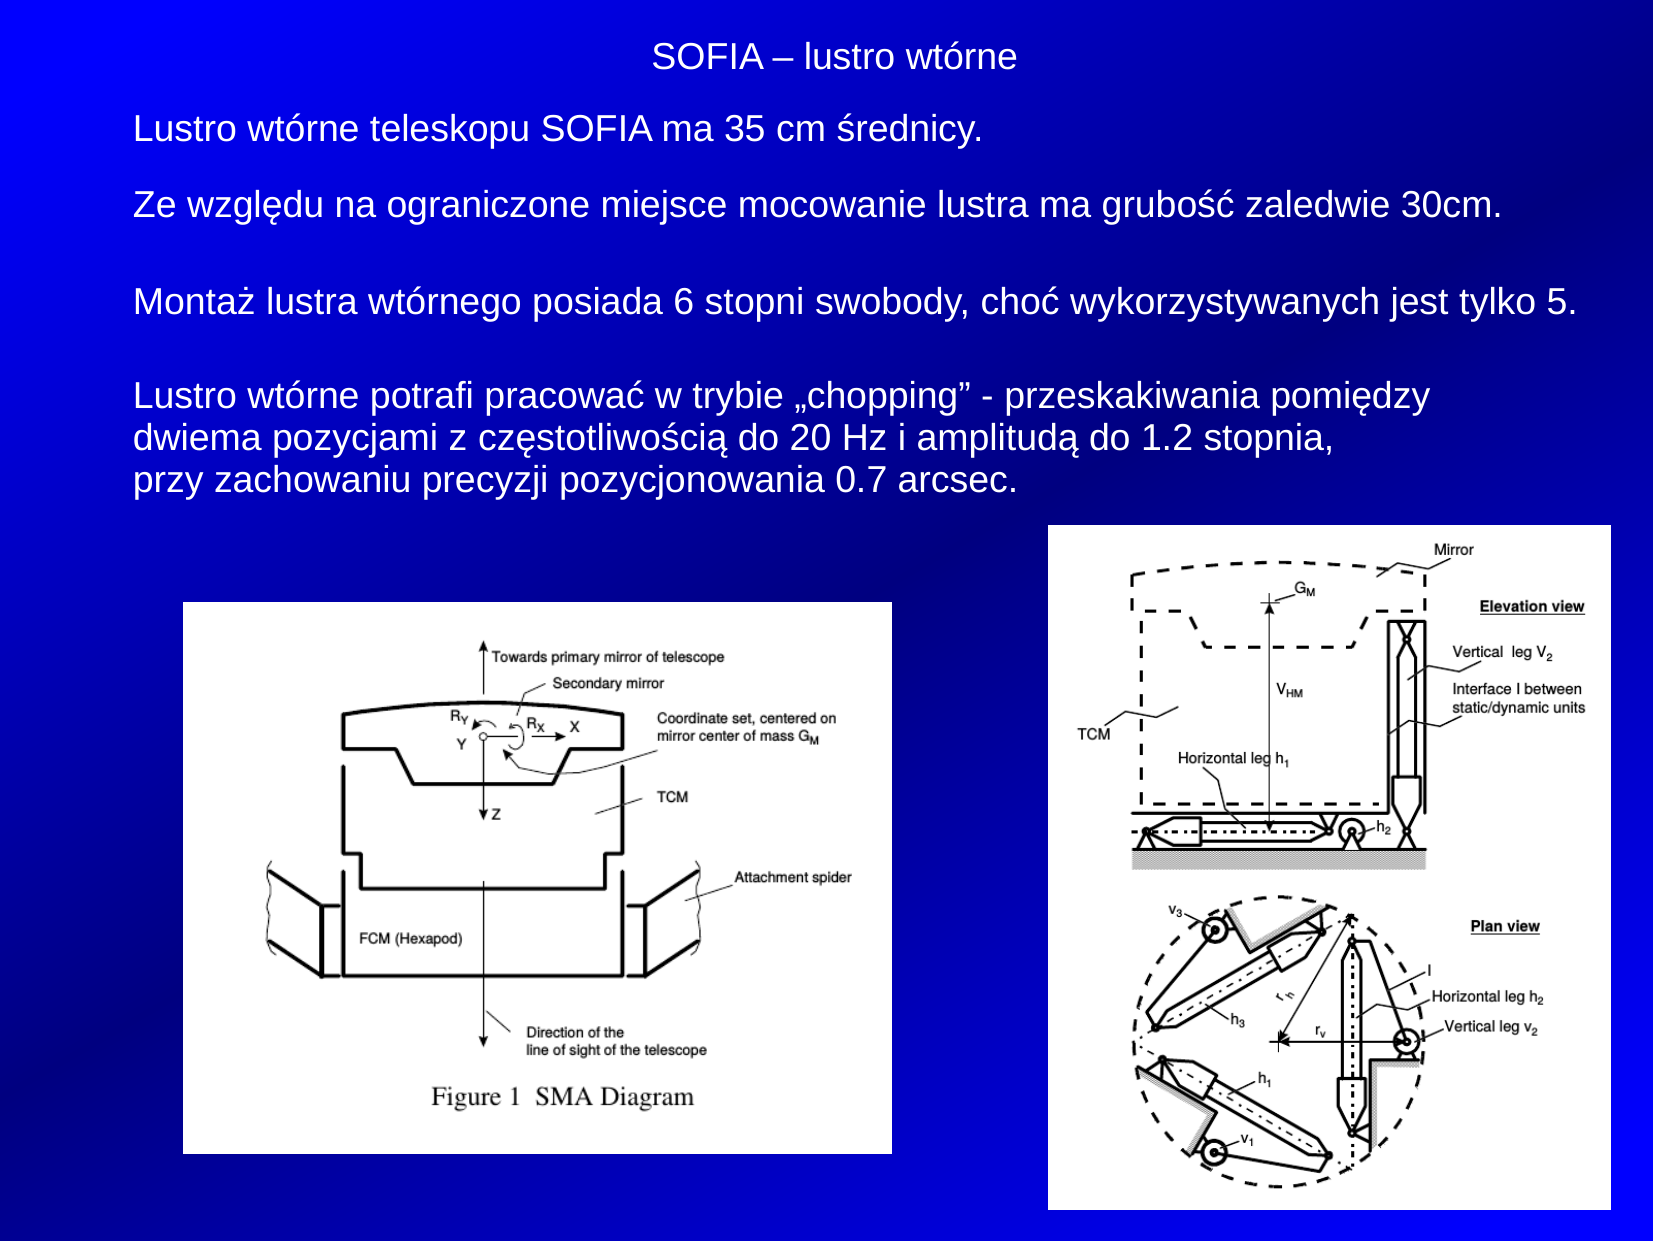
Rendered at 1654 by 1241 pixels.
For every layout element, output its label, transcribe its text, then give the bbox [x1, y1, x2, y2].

text_box Ze względu na ograniczone miejsce mocowanie lustra ma grubość zaledwie 30cm. [118, 176, 1518, 234]
text_box Montaż lustra wtórnego posiada 6 stopni swobody, choć wykorzystywanych jest tylko 5. [118, 273, 1594, 330]
picture [183, 602, 892, 1154]
text_box Lustro wtórne potrafi pracować w trybie „chopping” - przeskakiwania pomiędzy dwiema pozycjami z częstotliwością do 20 Hz i amplitudą do 1.2 stopnia, przy zachowaniu precyzji pozycjonowania 0.7 arcsec. [118, 367, 1446, 509]
picture [1048, 525, 1611, 1210]
text_box Lustro wtórne teleskopu SOFIA ma 35 cm średnicy. [118, 99, 999, 157]
text_box SOFIA – lustro wtórne [636, 27, 1034, 85]
